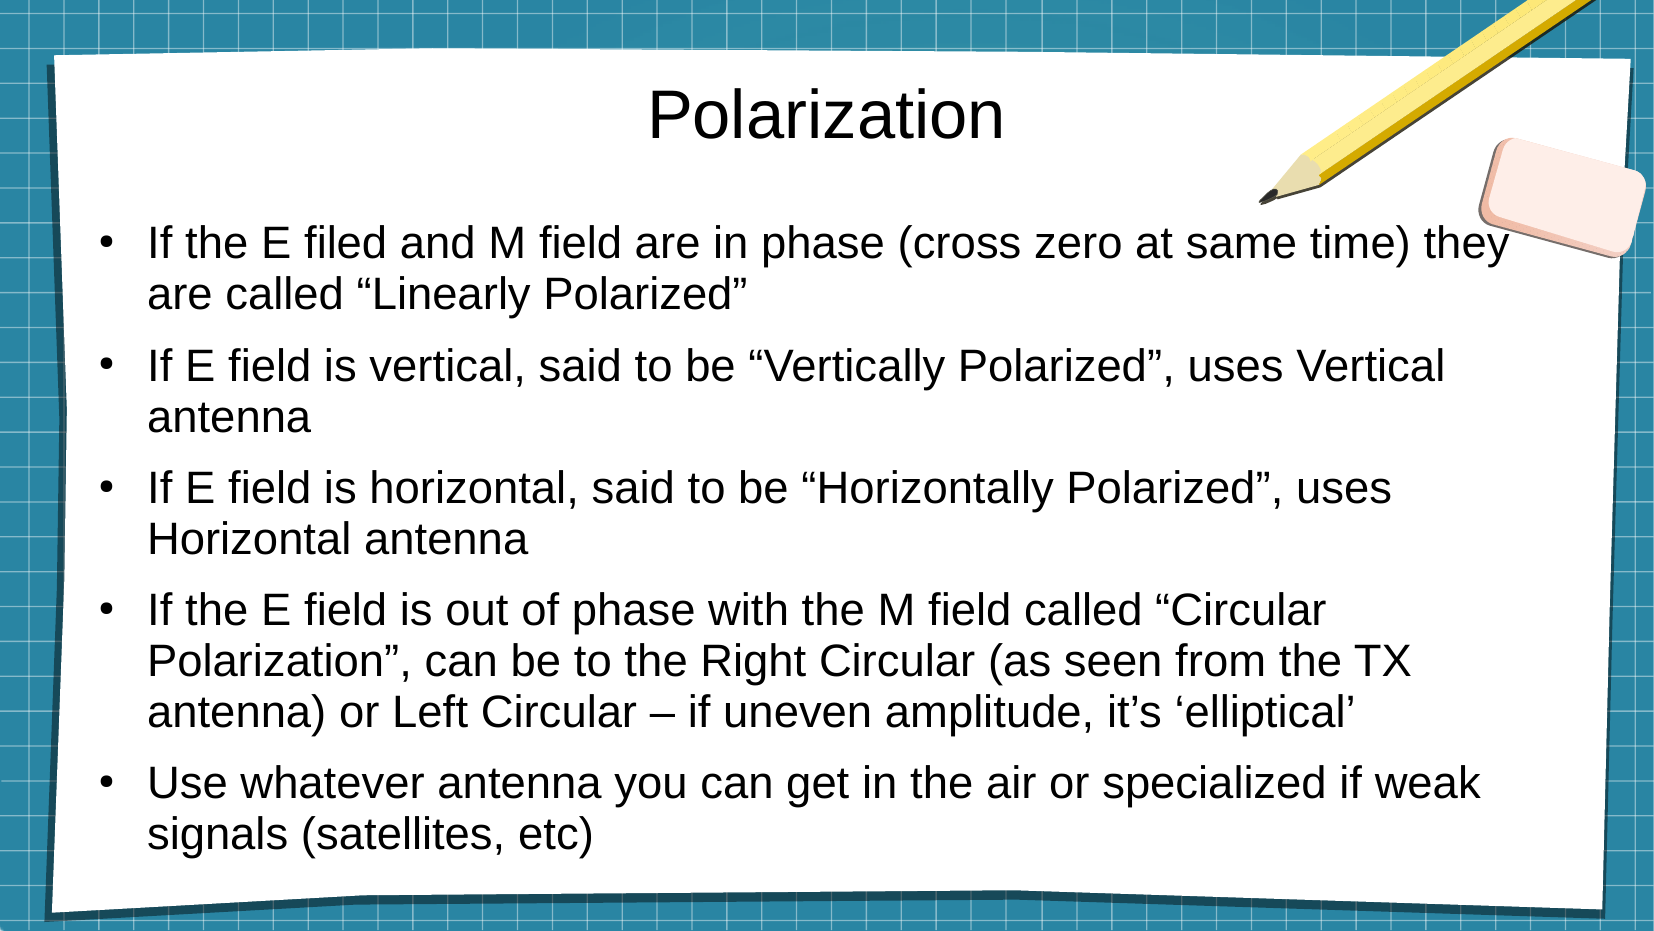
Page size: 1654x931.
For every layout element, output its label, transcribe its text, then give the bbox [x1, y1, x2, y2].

title Polarization [82, 37, 1571, 193]
list If the E filed and M field are in phase (cross zero at same time) they are called “Linearly Polarized” If E field is vertical, said to be “Vertically Polarized”, uses Vertical antenna If E field is horizontal, said to be “Horizontally Polarized”, uses Horizontal antenna If the E field is out of phase with the M field called “Circular Polarization”, can be to the Right Circular (as seen from the TX antenna) or Left Circular – if uneven amplitude, it’s ‘elliptical’ Use whatever antenna you can get in the air or specialized if weak signals (satellites, etc) [82, 217, 1571, 863]
